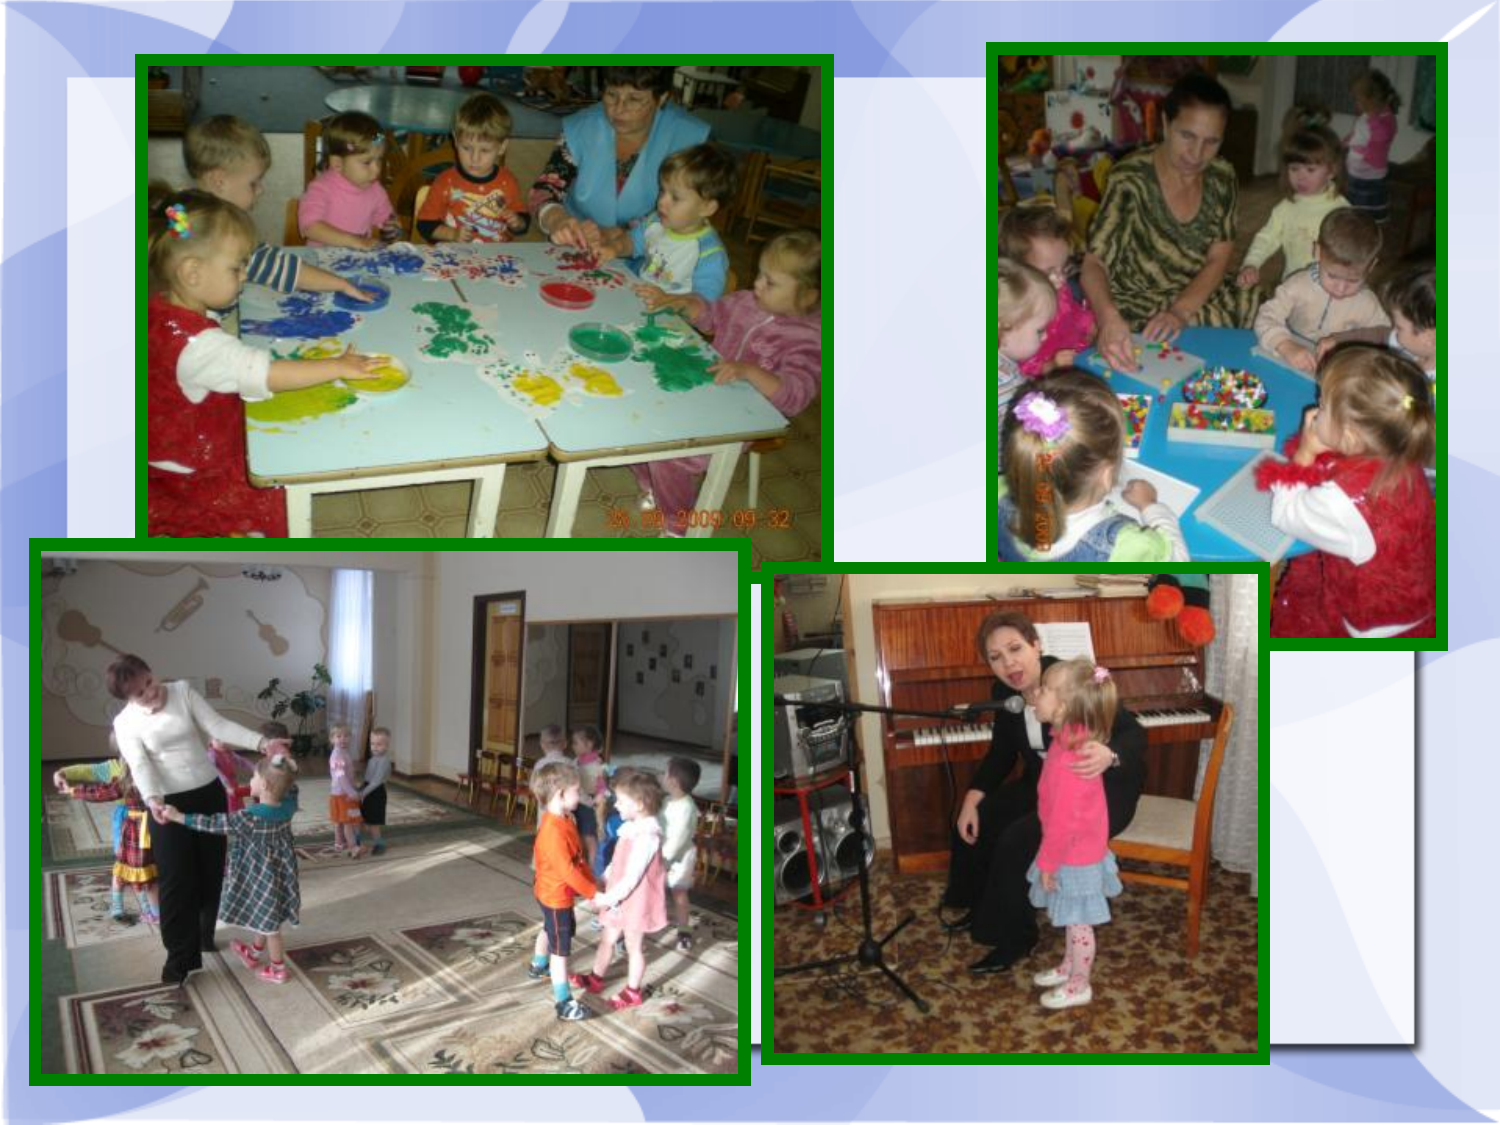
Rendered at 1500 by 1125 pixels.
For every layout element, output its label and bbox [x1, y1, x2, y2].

text_box [998, 54, 1436, 639]
text_box [41, 550, 739, 1074]
text_box [147, 66, 822, 572]
text_box [773, 574, 1258, 1053]
picture [0, 0, 1500, 1125]
